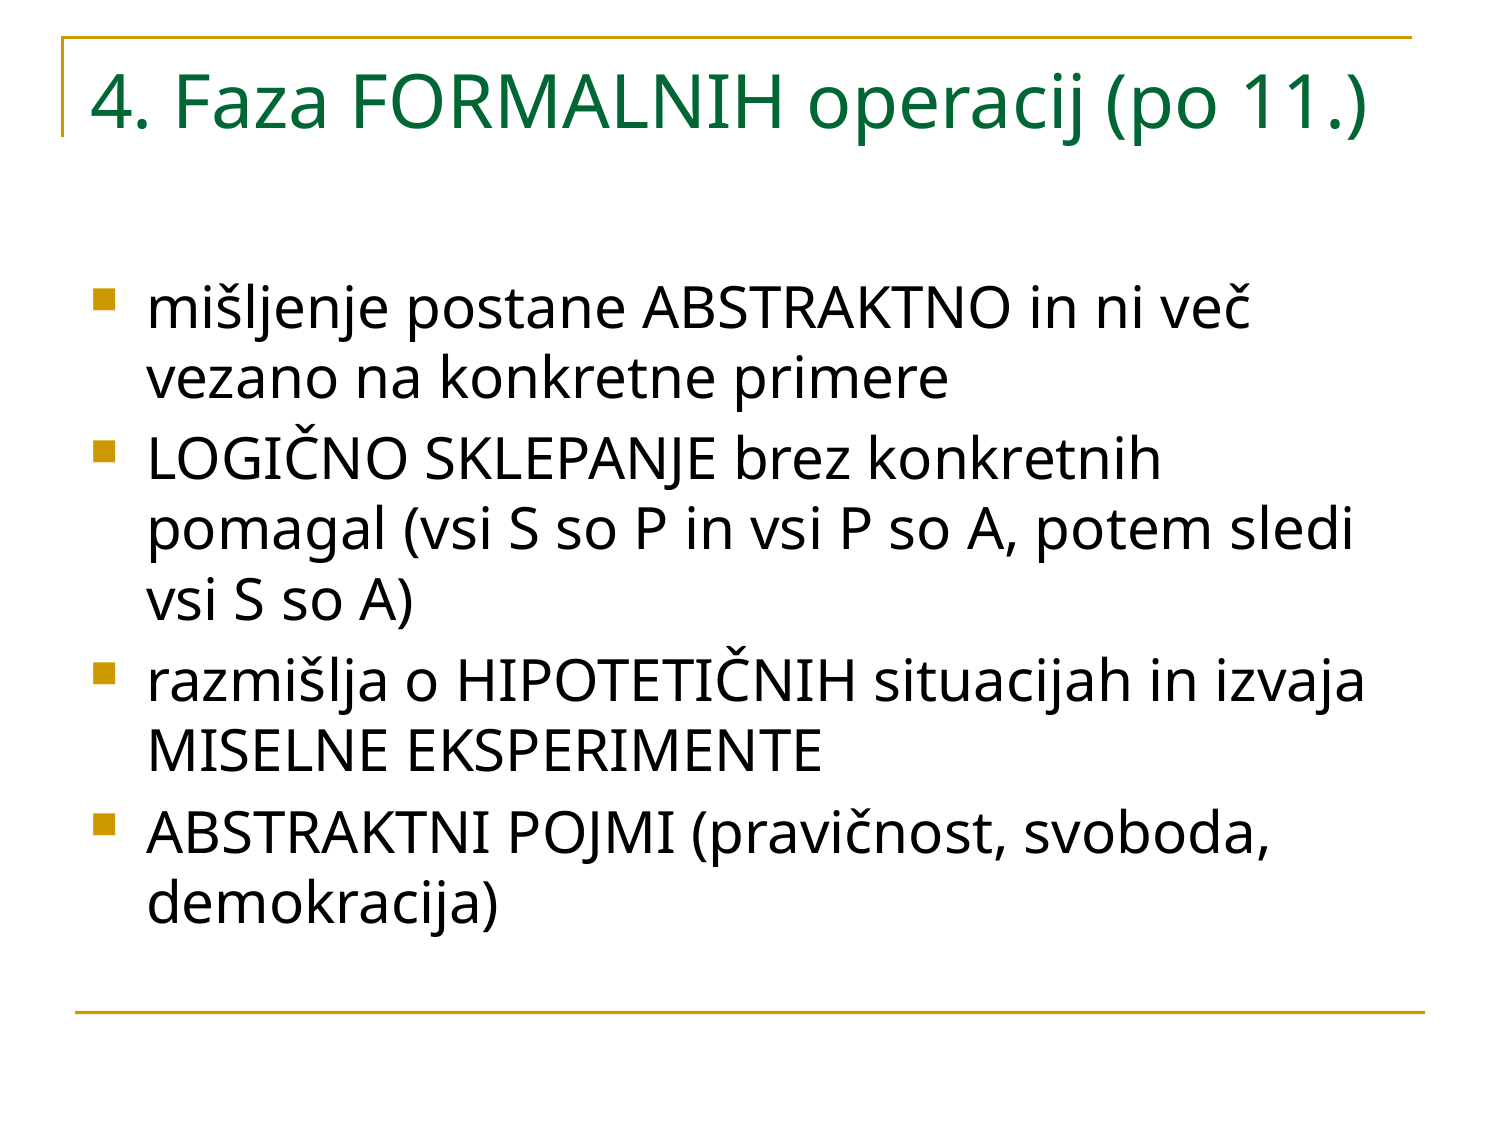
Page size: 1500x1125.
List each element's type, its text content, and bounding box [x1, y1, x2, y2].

title 4. Faza FORMALNIH operacij (po 11.) [75, 45, 1425, 233]
list mišljenje postane ABSTRAKTNO in ni več vezano na konkretne primere LOGIČNO SKLEPANJE brez konkretnih pomagal (vsi S so P in vsi P so A, potem sledi vsi S so A) razmišlja o HIPOTETIČNIH situacijah in izvaja MISELNE EKSPERIMENTE ABSTRAKTNI POJMI (pravičnost, svoboda, demokracija) [75, 262, 1425, 1006]
